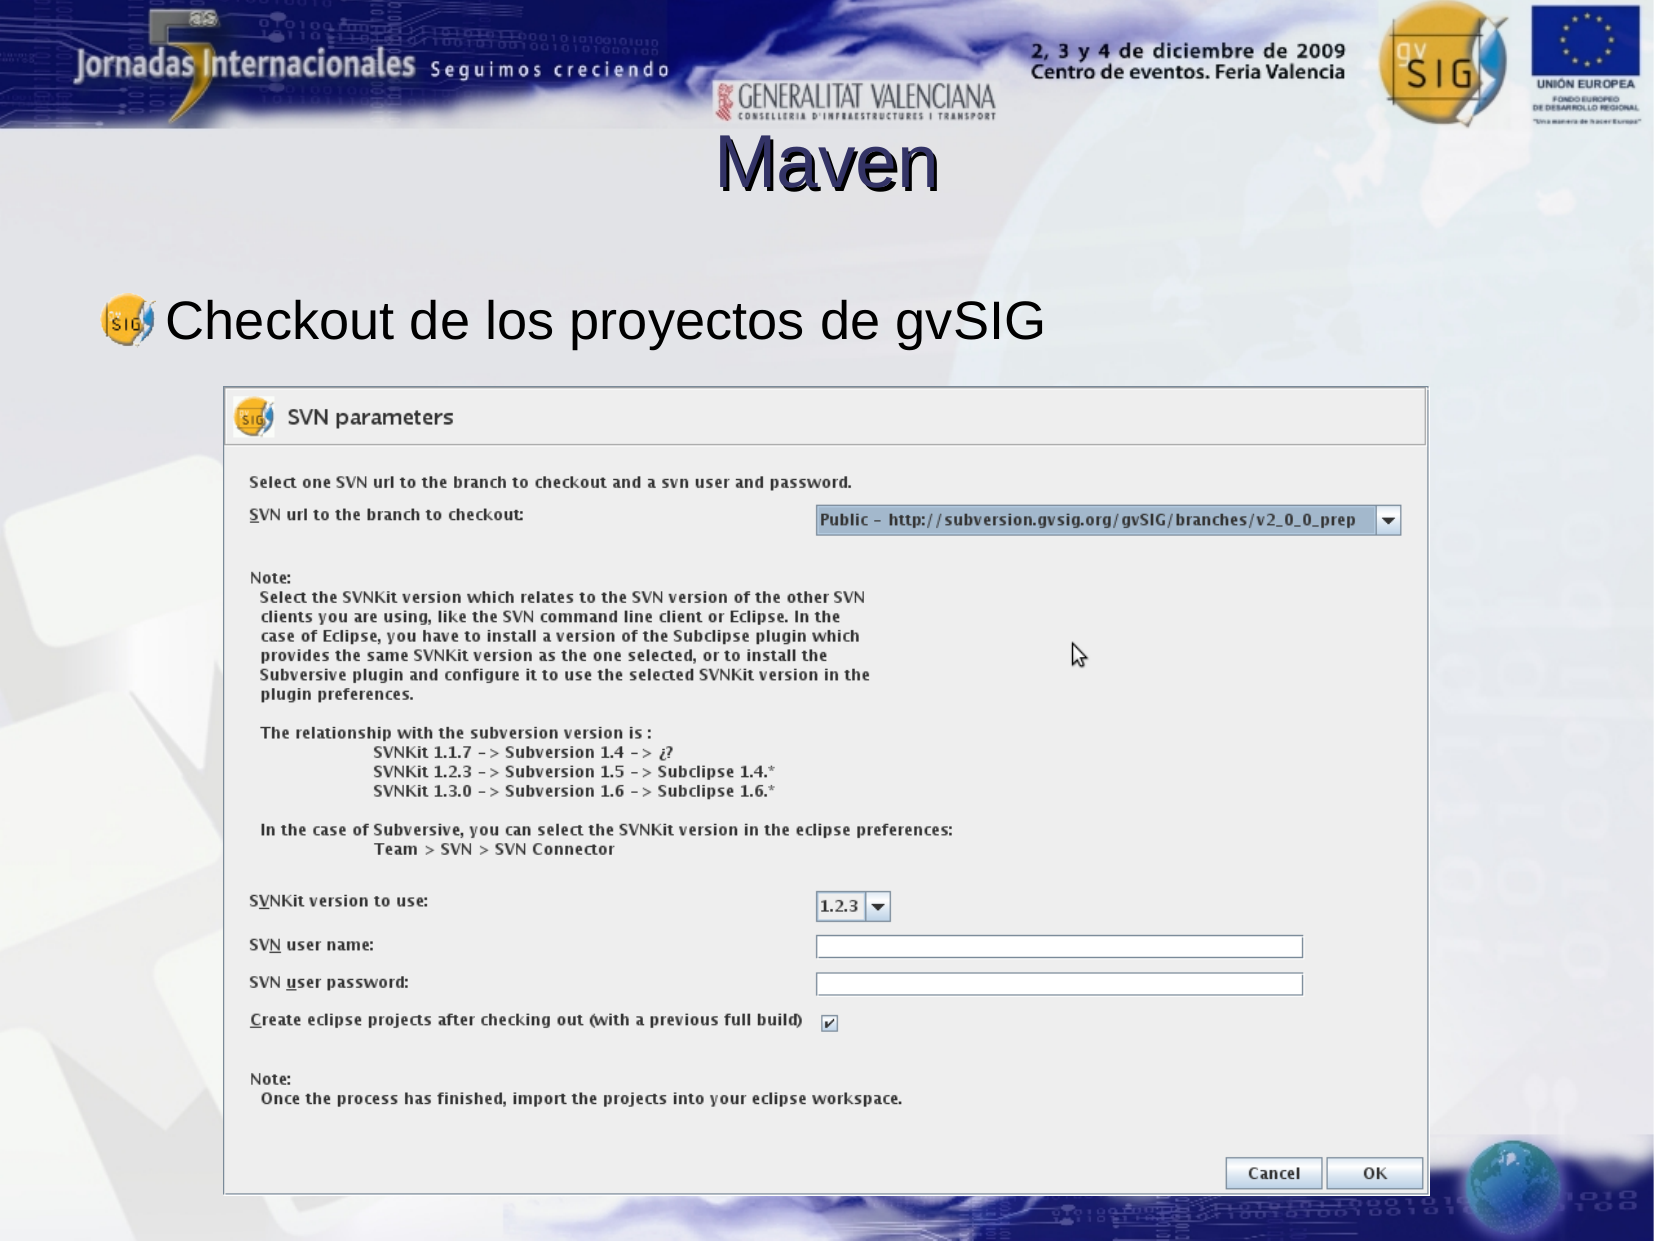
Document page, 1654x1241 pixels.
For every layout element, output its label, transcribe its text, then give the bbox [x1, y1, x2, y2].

list Checkout de los proyectos de gvSIG [82, 290, 1571, 1109]
title Maven [82, 47, 1571, 258]
picture [0, 0, 1654, 1241]
